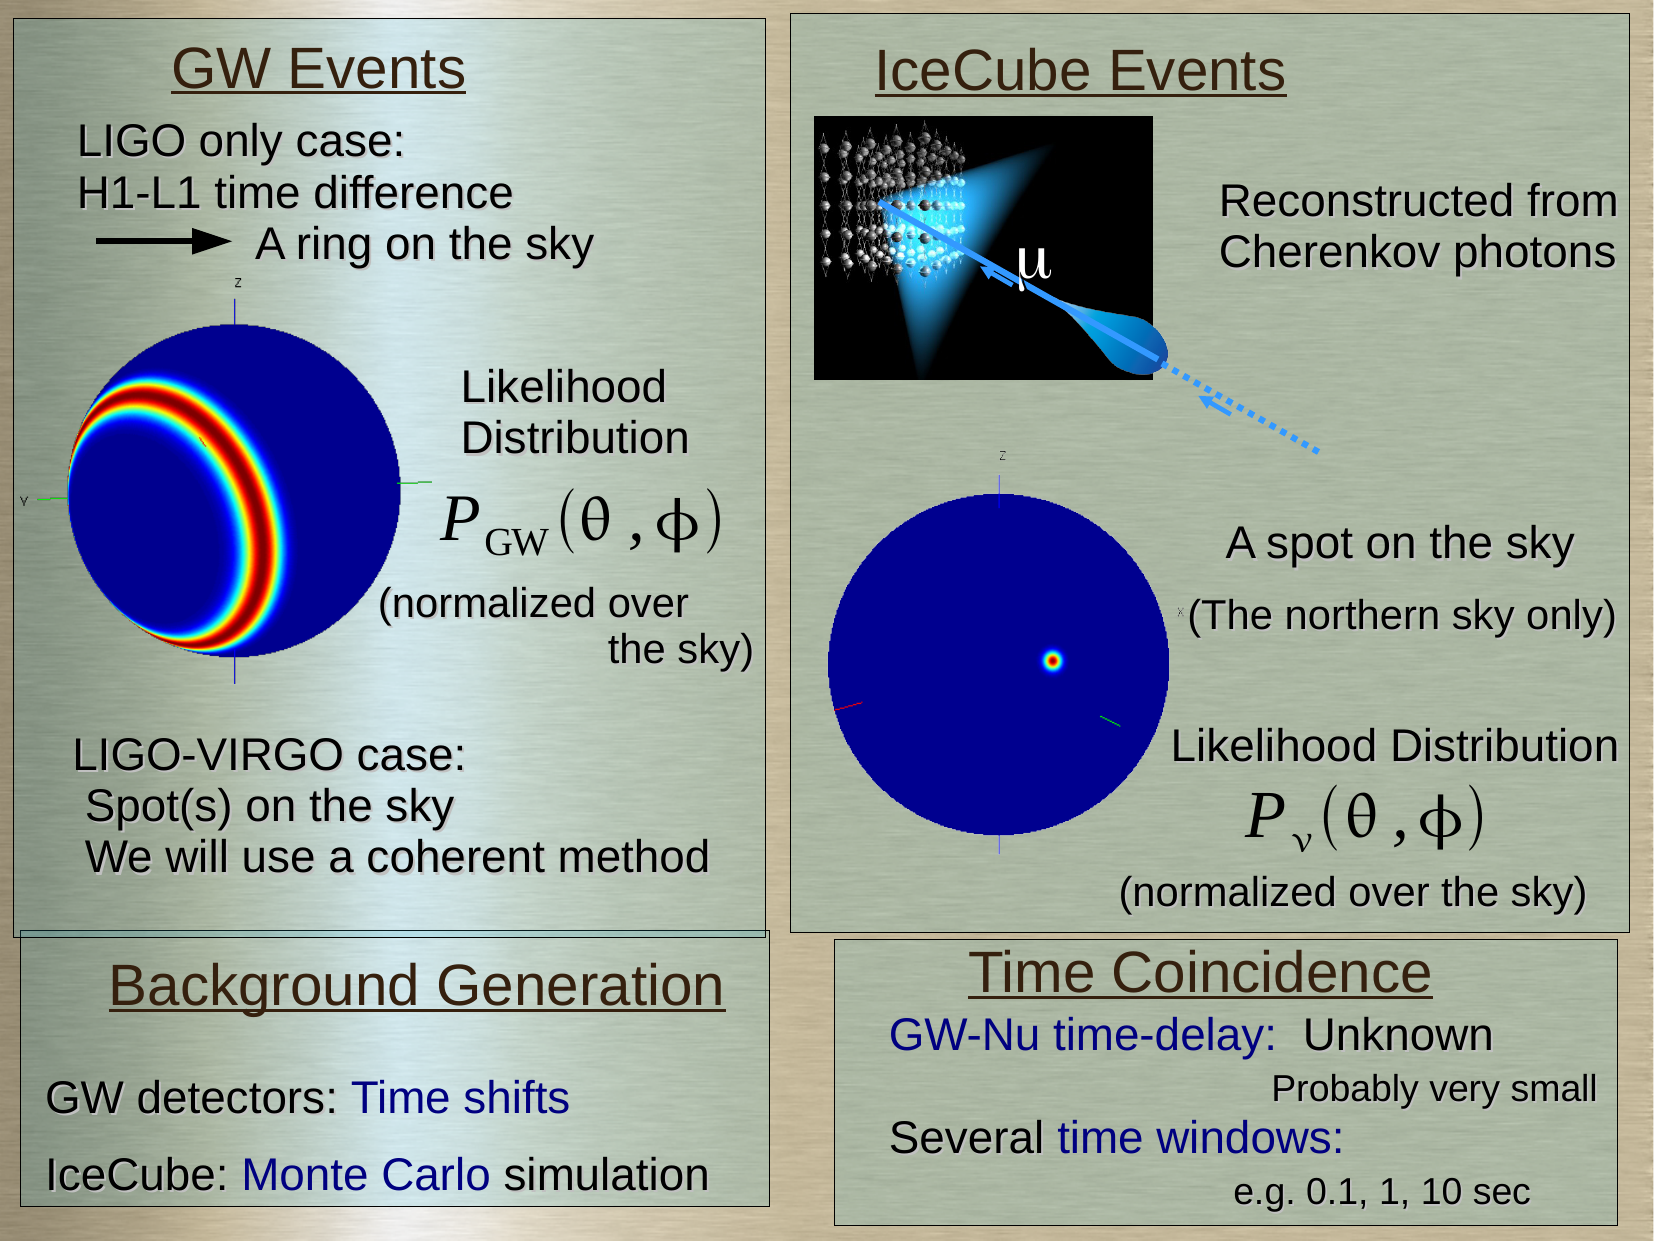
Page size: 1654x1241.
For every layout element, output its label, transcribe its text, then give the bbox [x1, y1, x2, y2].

text_box  [1000, 246, 1031, 293]
text_box Reconstructed from Cherenkov photons [1201, 164, 1654, 317]
text_box LIGO-VIRGO case: Spot(s) on the sky We will use a coherent method [57, 721, 715, 940]
text_box Background Generation [94, 945, 740, 1026]
chart [428, 480, 732, 565]
picture [1032, 267, 1039, 278]
text_box Likelihood Distribution [1155, 712, 1626, 779]
text_box GW Events [156, 28, 482, 108]
text_box (normalized over the sky) [363, 572, 769, 680]
picture [1031, 262, 1038, 276]
text_box [420, 1183, 431, 1187]
chart [1234, 779, 1494, 861]
text_box Likelihood Distribution [445, 353, 701, 472]
text_box [173, 1183, 183, 1187]
text_box A spot on the sky [1210, 510, 1584, 577]
text_box GW-Nu time-delay: Unknown Probably very small Several time windows: e.g. 0.1, 1, 10 sec [861, 1001, 1608, 1222]
text_box [472, 1183, 484, 1187]
chart [814, 116, 1153, 380]
text_box  [1023, 277, 1031, 293]
picture [1028, 262, 1175, 391]
text_box [116, 1183, 132, 1187]
text_box [834, 939, 1618, 1226]
text_box [391, 1183, 407, 1187]
text_box [666, 1183, 677, 1187]
text_box [790, 649, 1630, 933]
text_box IceCube Events [859, 30, 1302, 111]
picture [0, 0, 1654, 1241]
text_box [790, 13, 1630, 581]
text_box (The northern sky only) [1169, 581, 1636, 649]
text_box LIGO only case: H1-L1 time difference A ring on the sky [62, 108, 600, 277]
text_box [286, 1183, 298, 1187]
text_box [13, 18, 770, 1207]
text_box GW detectors: Time shifts IceCube: Monte Carlo simulation [17, 1039, 748, 1183]
text_box Time Coincidence [953, 932, 1448, 1001]
text_box (normalized over the sky) [1103, 861, 1603, 924]
